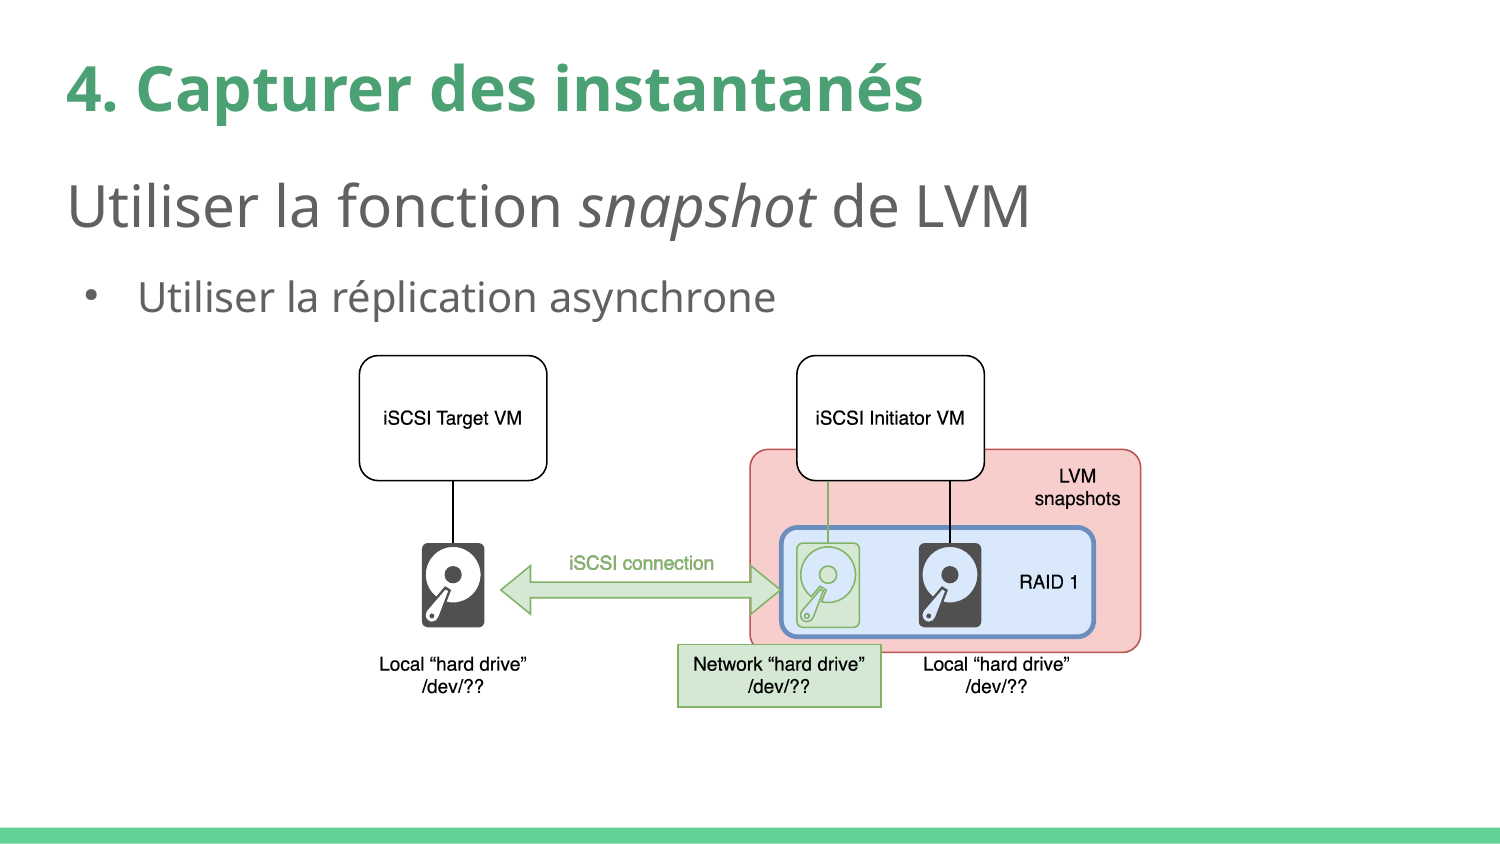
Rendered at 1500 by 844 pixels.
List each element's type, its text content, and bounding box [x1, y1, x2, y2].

title 4. Capturer des instantanés [51, 23, 1449, 117]
picture [357, 354, 1143, 709]
list Utiliser la fonction snapshot de LVM Utiliser la réplication asynchrone [51, 144, 1447, 296]
